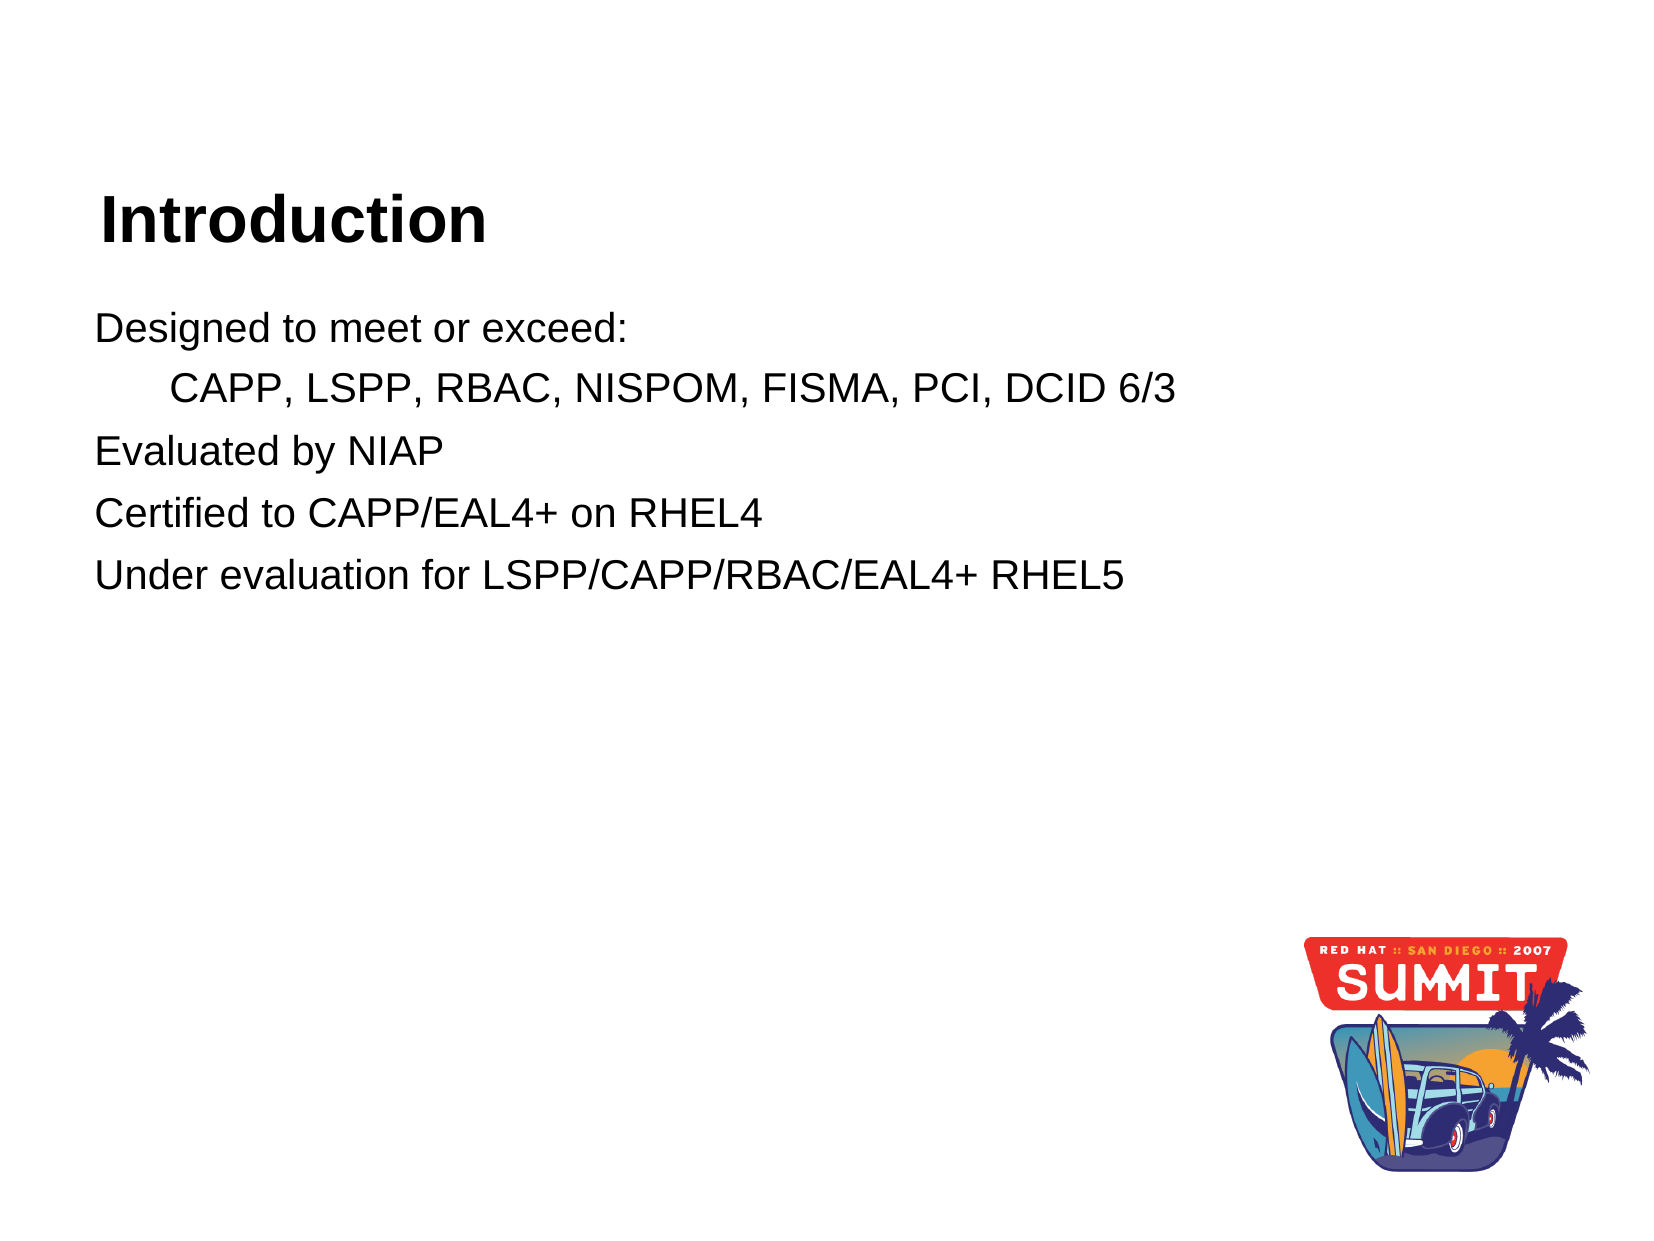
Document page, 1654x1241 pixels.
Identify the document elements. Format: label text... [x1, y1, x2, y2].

picture [1500, 937, 1590, 1172]
list Designed to meet or exceed: CAPP, LSPP, RBAC, NISPOM, FISMA, PCI, DCID 6/3 Evaluated by NIAP Certified to CAPP/EAL4+ on RHEL4 Under evaluation for LSPP/CAPP/RBAC/EAL4+ RHEL5 [94, 304, 1500, 1174]
title Introduction [100, 164, 1506, 275]
